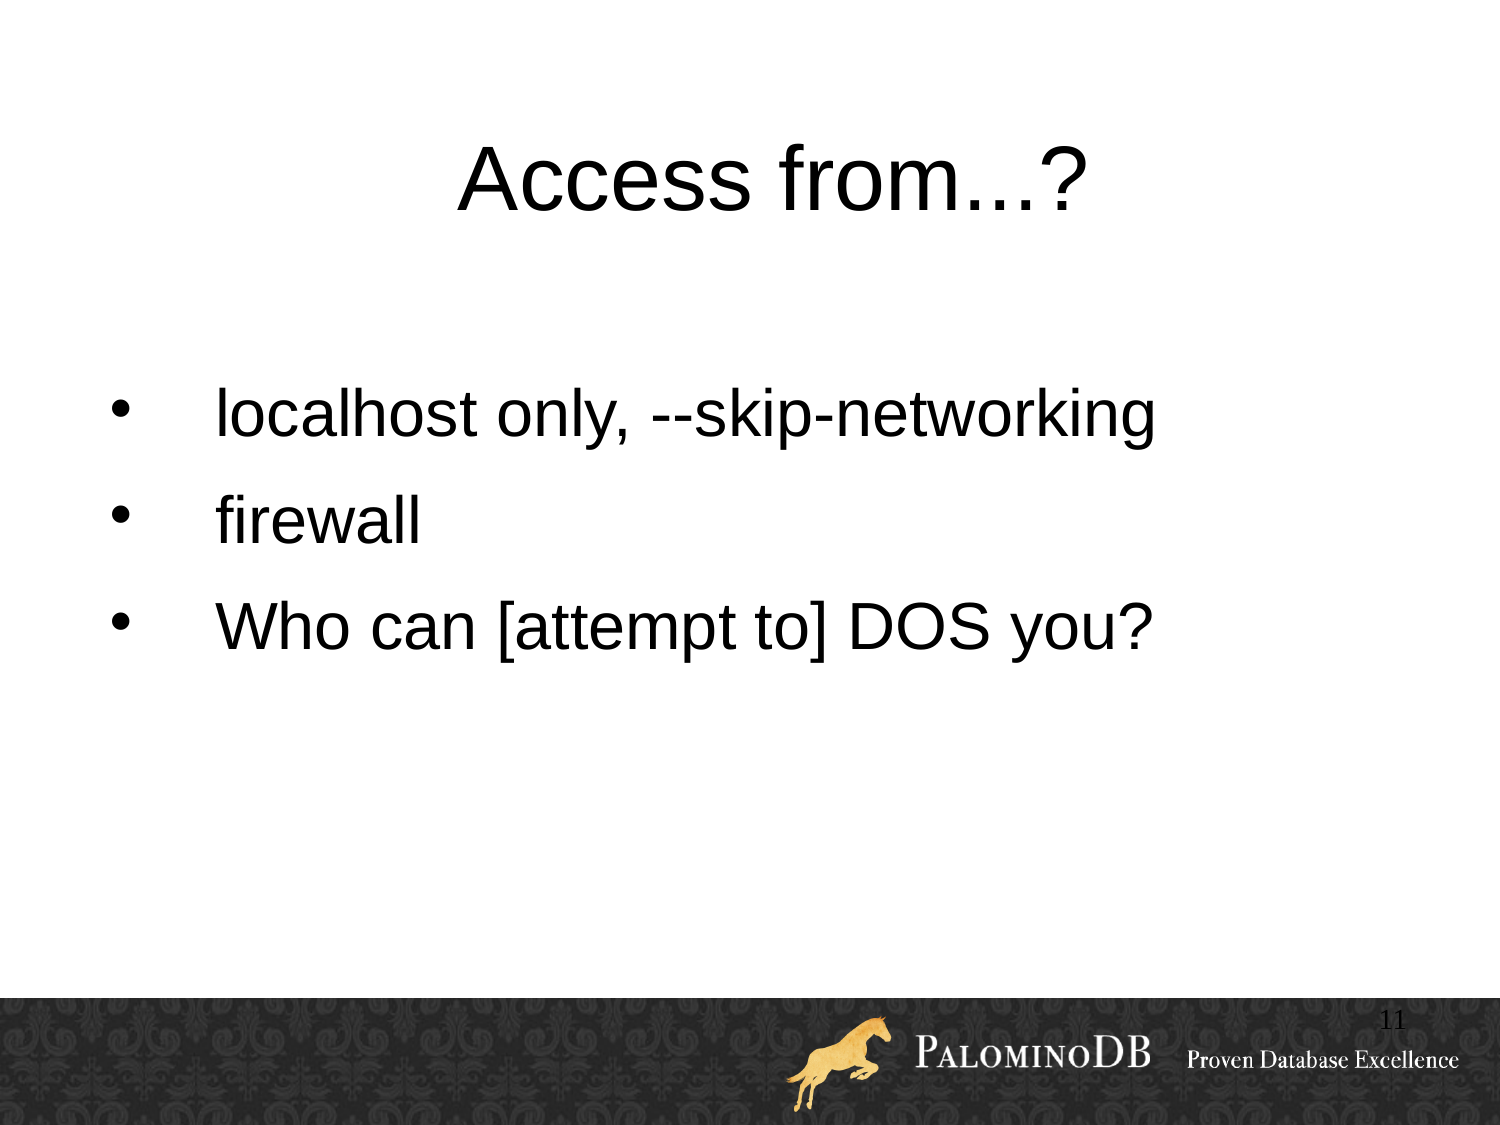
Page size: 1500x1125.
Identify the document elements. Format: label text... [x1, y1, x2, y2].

list localhost only, --skip-networking firewall Who can [attempt to] DOS you? [74, 263, 1425, 1006]
picture [0, 998, 1500, 1125]
title Access from...? [133, 82, 1415, 263]
